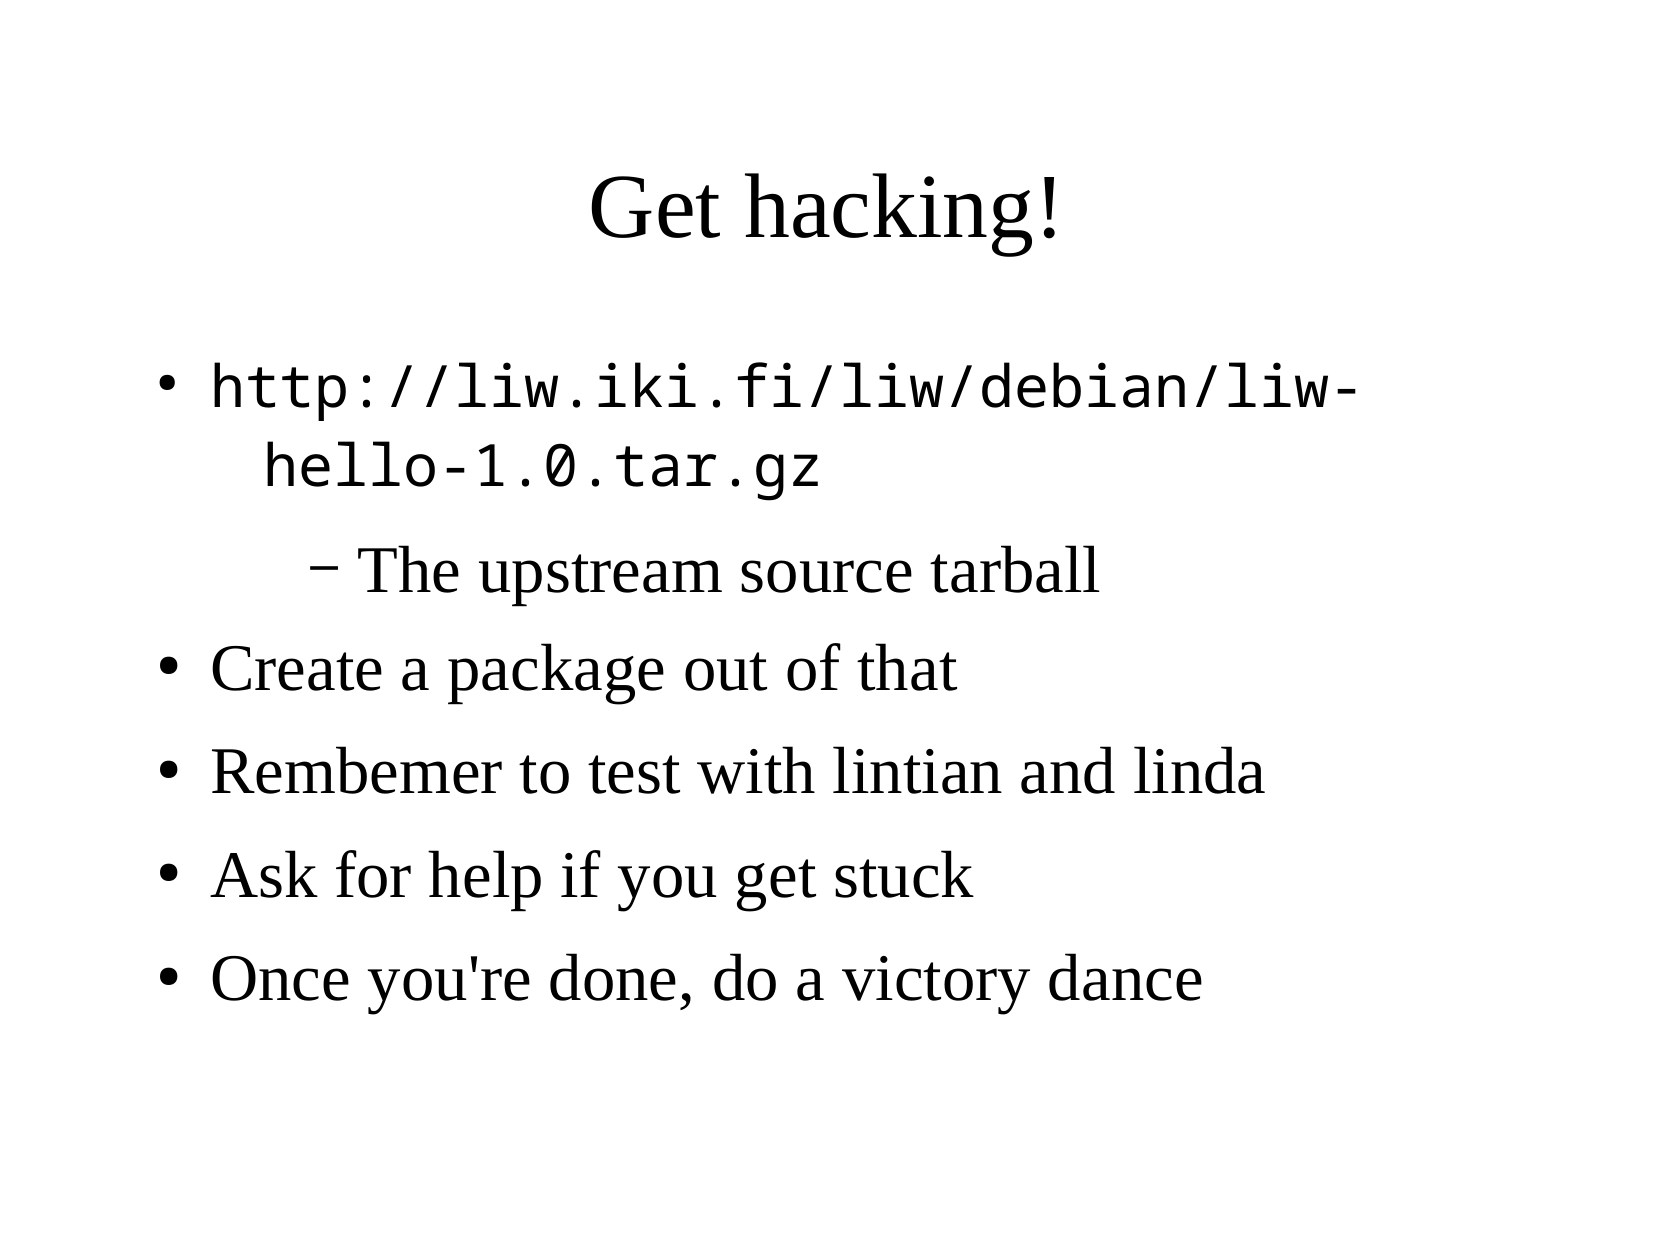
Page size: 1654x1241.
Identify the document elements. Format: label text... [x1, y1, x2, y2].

title Get hacking! [121, 102, 1534, 311]
list http://liw.iki.fi/liw/debian/liw-hello-1.0.tar.gz The upstream source tarball Create a package out of that Rembemer to test with lintian and linda Ask for help if you get stuck Once you're done, do a victory dance [121, 344, 1534, 1127]
